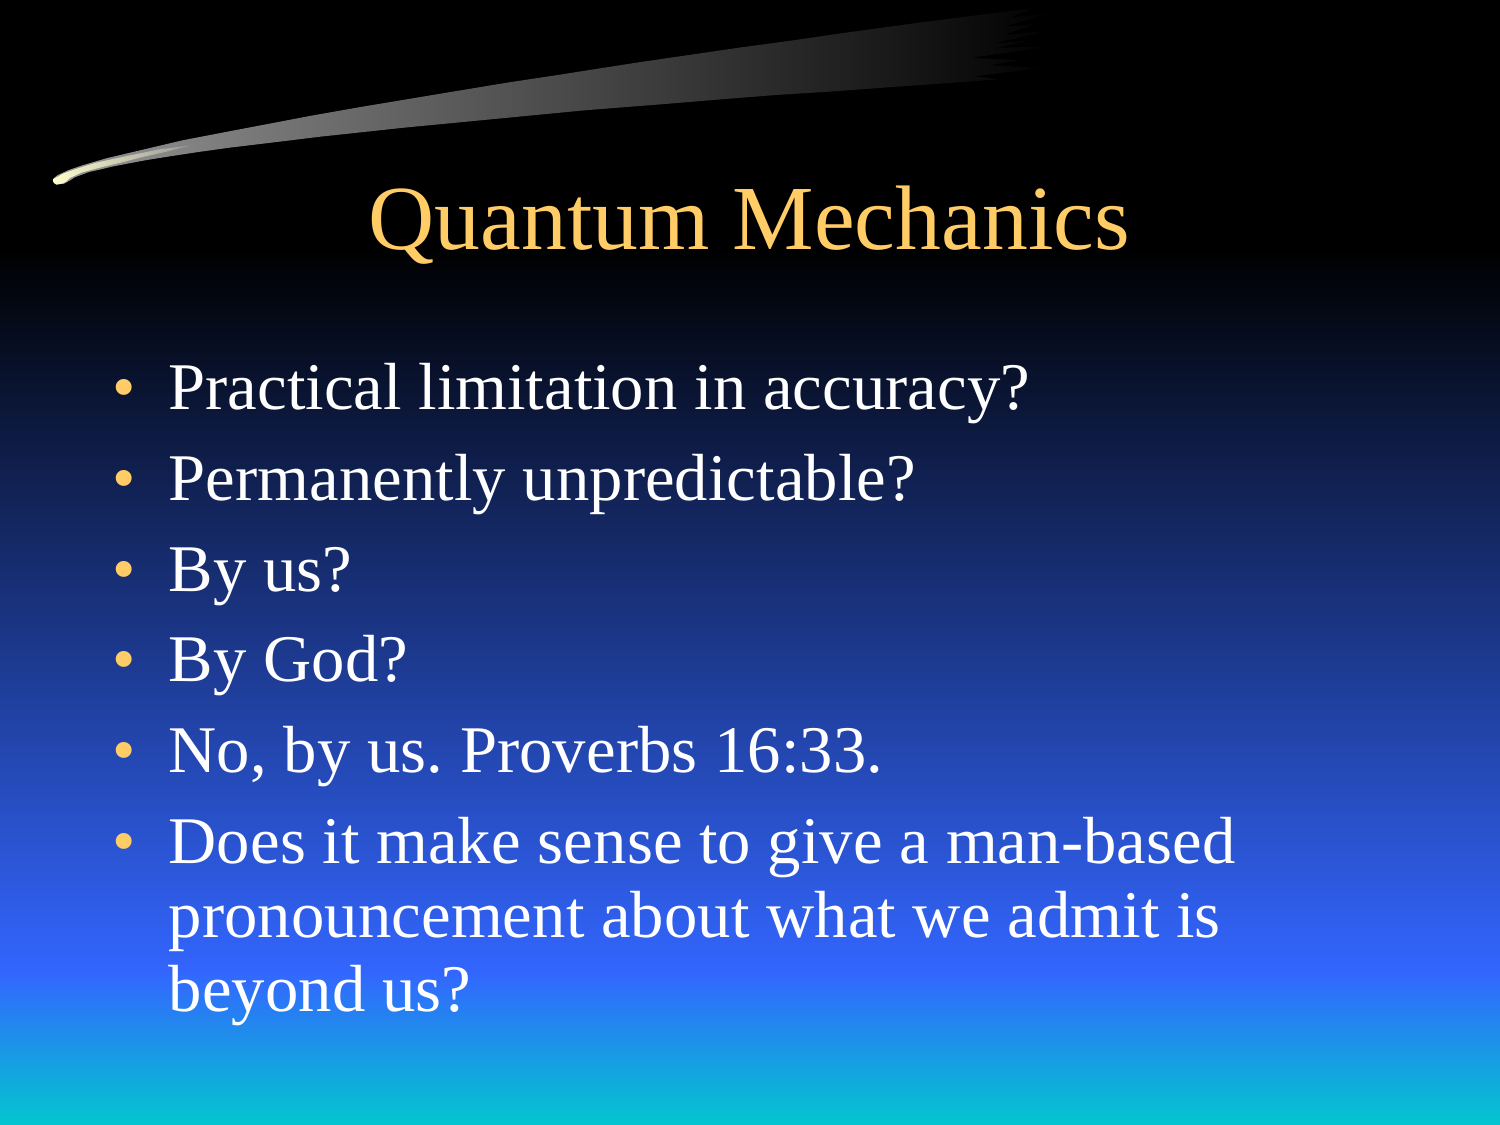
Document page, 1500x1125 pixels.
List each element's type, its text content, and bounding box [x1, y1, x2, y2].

list Practical limitation in accuracy? Permanently unpredictable? By us? By God? No, by us. Proverbs 16:33. Does it make sense to give a man-based pronouncement about what we admit is beyond us? [112, 350, 1388, 1026]
title Quantum Mechanics [112, 124, 1388, 313]
